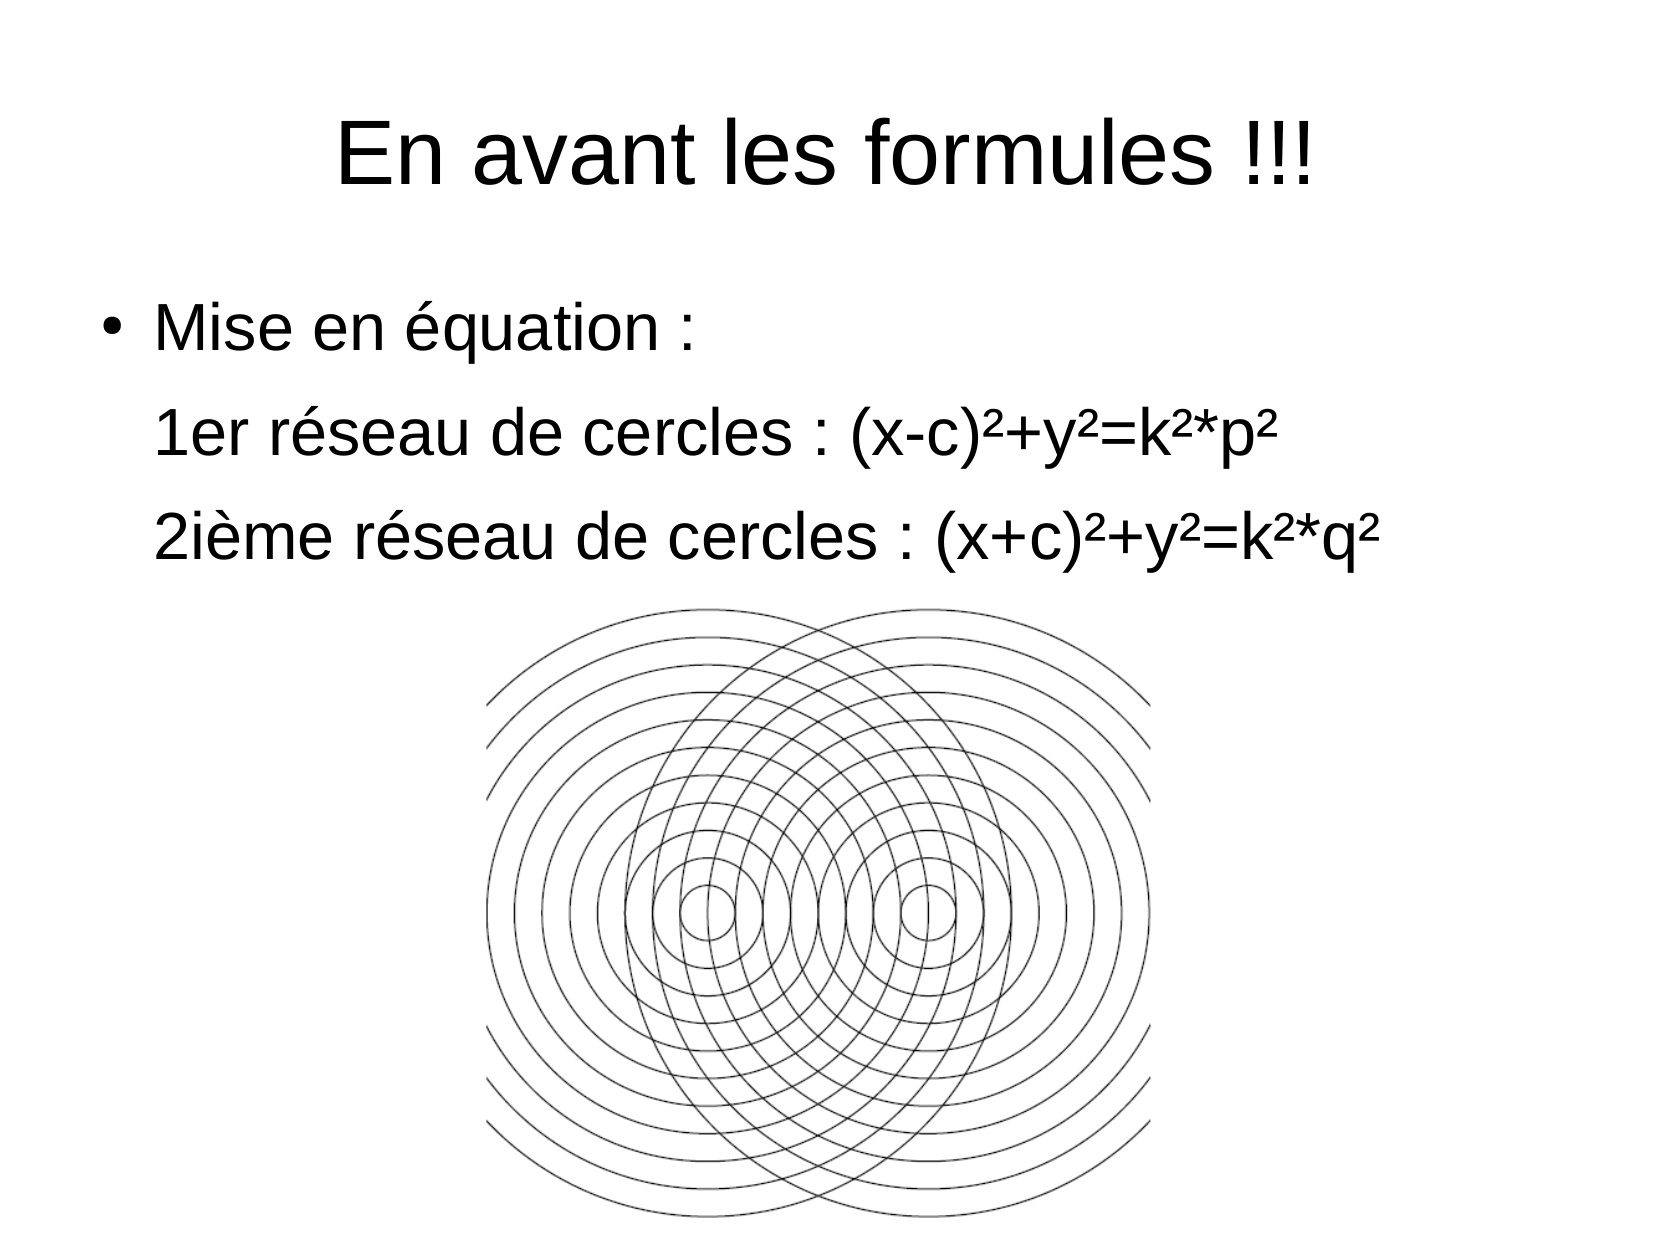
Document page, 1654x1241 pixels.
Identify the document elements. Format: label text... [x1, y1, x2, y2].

list Mise en équation : 1er réseau de cercles : (x-c)²+y²=k²*p² 2ième réseau de cercles : (x+c)²+y²=k²*q² [82, 290, 1571, 1109]
title En avant les formules !!! [82, 49, 1571, 257]
picture [448, 579, 1158, 1229]
